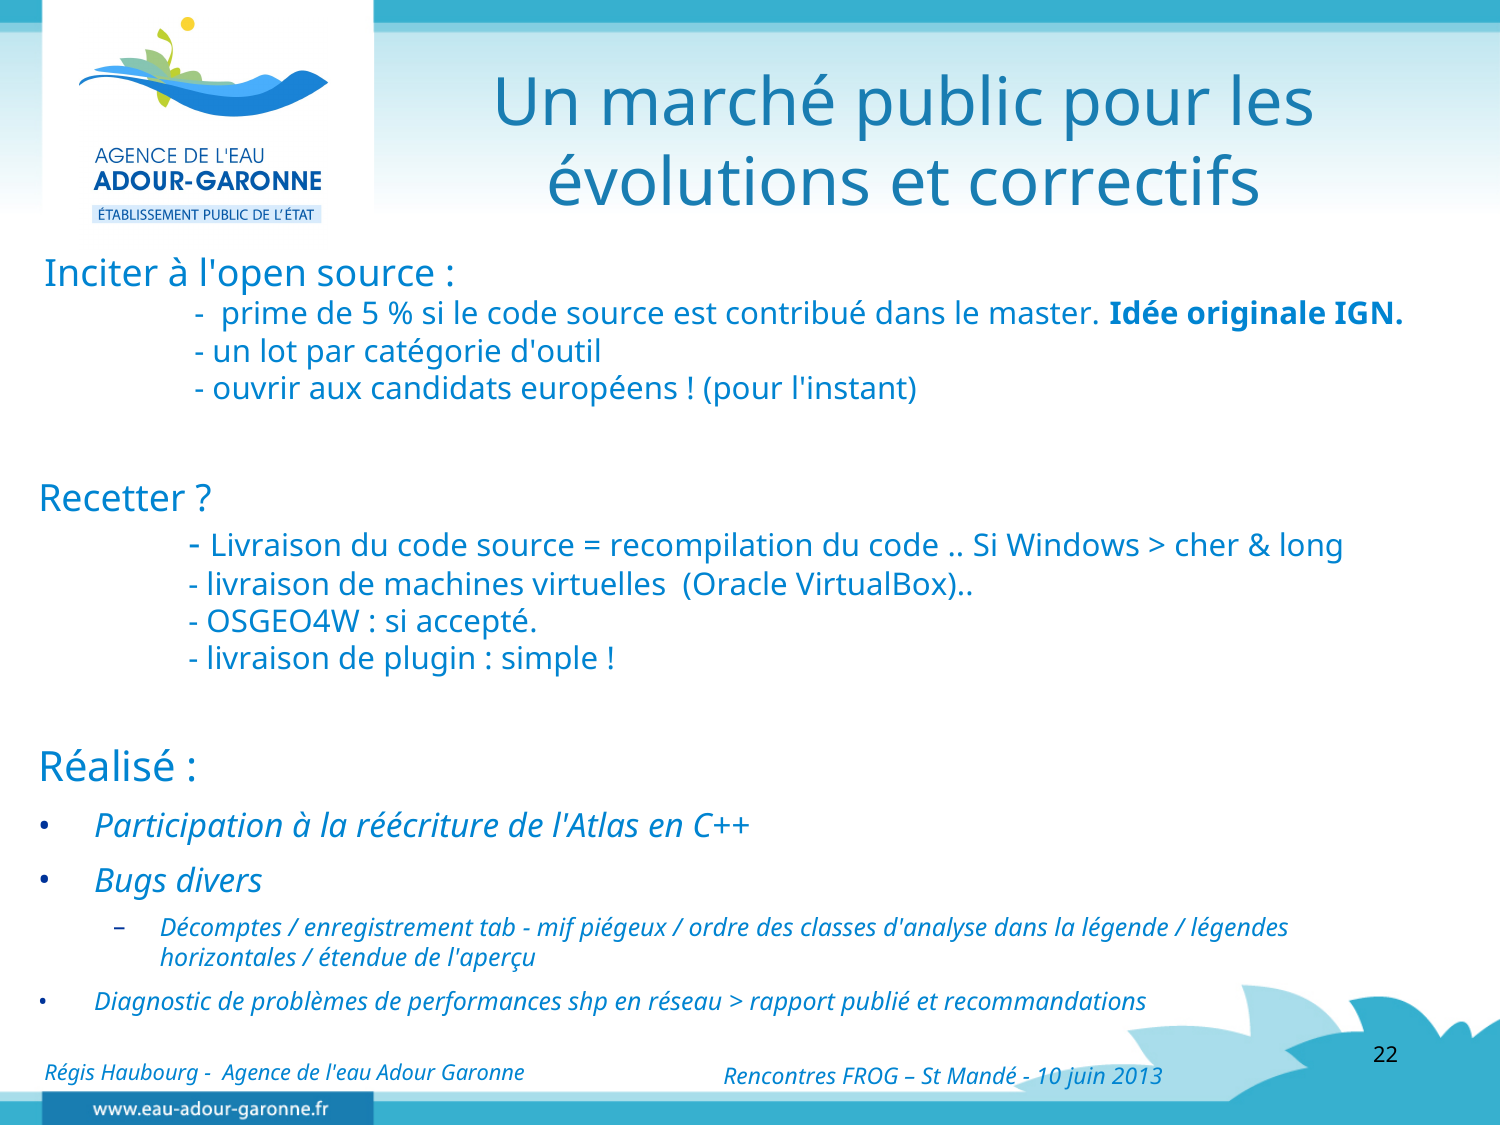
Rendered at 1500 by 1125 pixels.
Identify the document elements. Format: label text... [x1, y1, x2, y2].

title Un marché public pour les évolutions et correctifs [383, 45, 1426, 233]
text_box Inciter à l'open source : - prime de 5 % si le code source est contribué dans le master. Idée originale IGN. - un lot par catégorie d'outil - ouvrir aux candidats européens ! (pour l'instant) [29, 241, 1447, 466]
list Réalisé : Participation à la réécriture de l'Atlas en C++ Bugs divers Décomptes / enregistrement tab - mif piégeux / ordre des classes d'analyse dans la légende / légendes horizontales / étendue de l'aperçu Diagnostic de problèmes de performances shp en réseau > rapport publié et recommandations [23, 732, 1441, 1031]
text_box Recetter ? - Livraison du code source = recompilation du code .. Si Windows > cher & long - livraison de machines virtuelles (Oracle VirtualBox).. - OSGEO4W : si accepté. - livraison de plugin : simple ! [23, 466, 1495, 684]
picture [0, 0, 1500, 1125]
